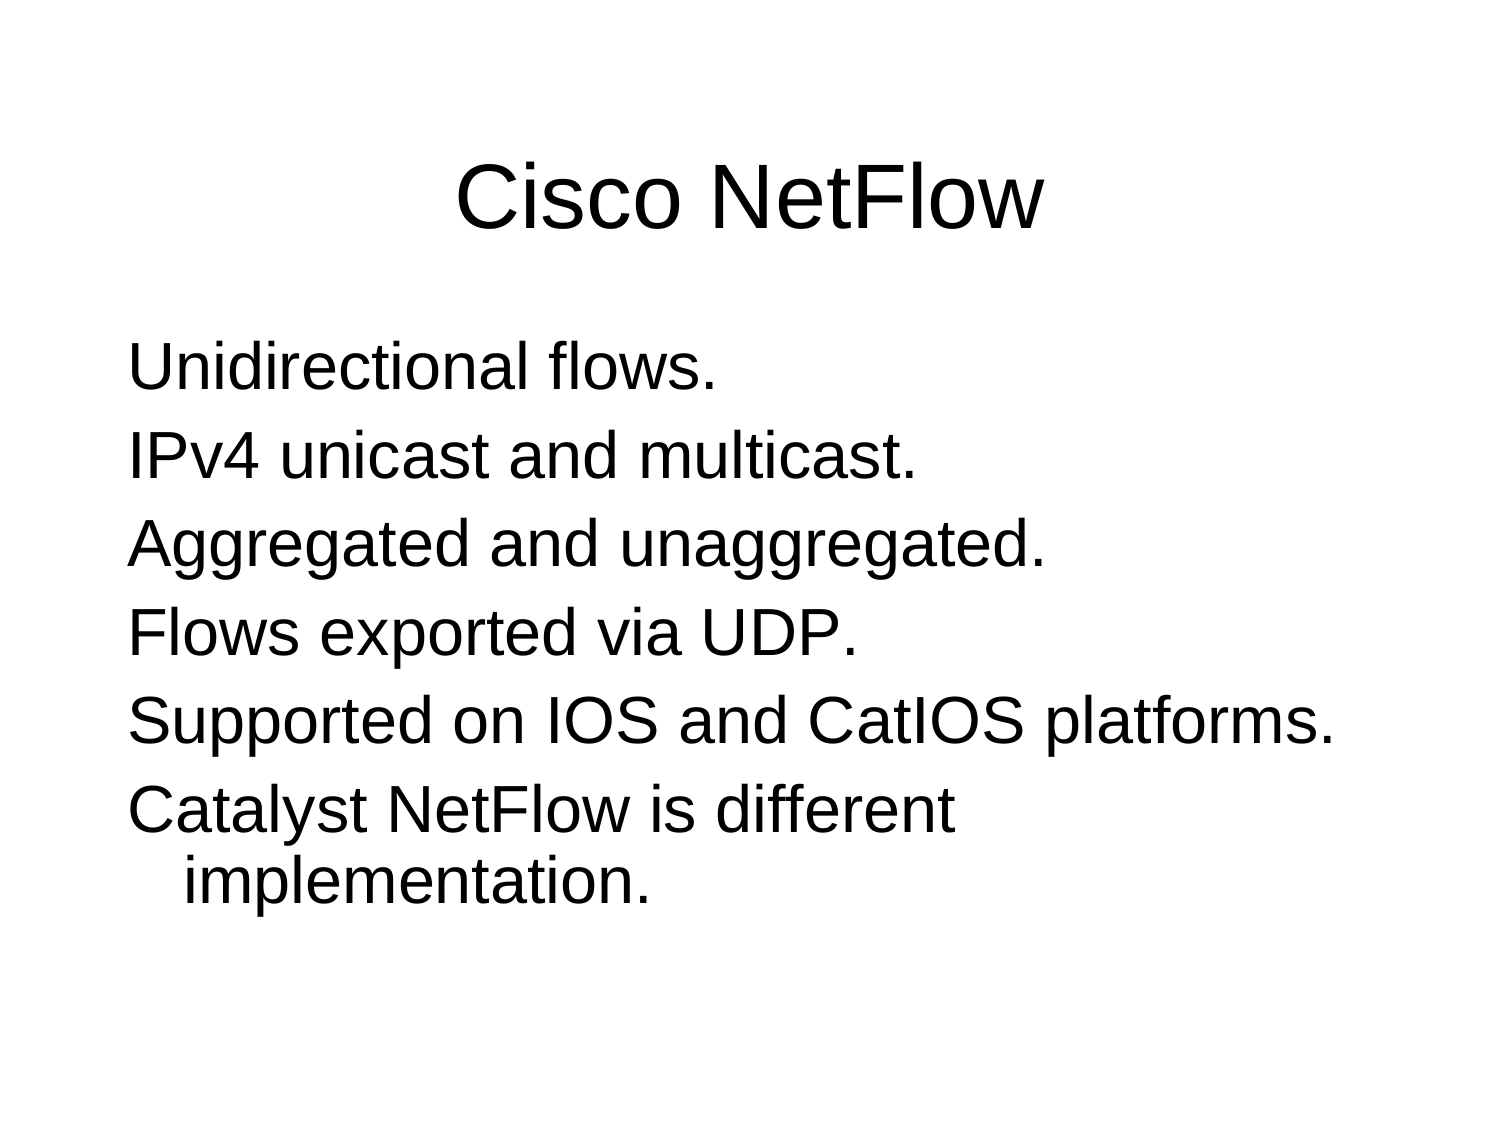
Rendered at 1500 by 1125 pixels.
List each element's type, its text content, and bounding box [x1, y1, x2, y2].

title Cisco NetFlow [112, 99, 1388, 288]
list Unidirectional flows. IPv4 unicast and multicast. Aggregated and unaggregated. Flows exported via UDP. Supported on IOS and CatIOS platforms. Catalyst NetFlow is different implementation. [112, 324, 1388, 1090]
